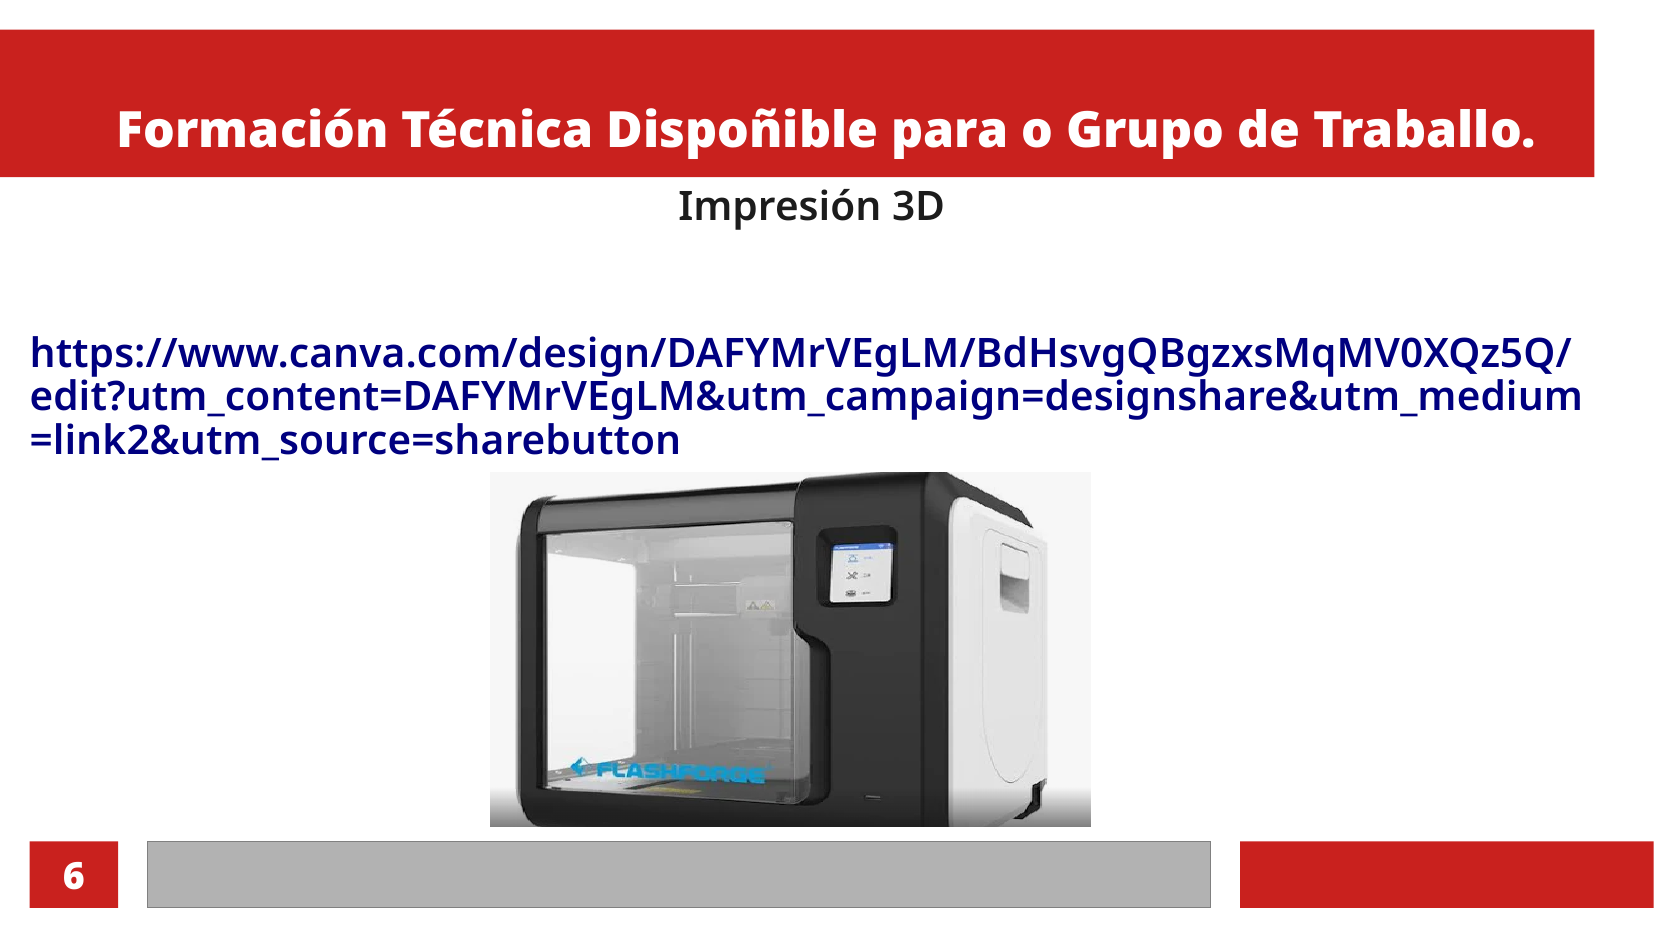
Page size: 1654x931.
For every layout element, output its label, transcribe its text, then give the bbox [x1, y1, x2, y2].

title Formación Técnica Dispoñible para o Grupo de Traballo. [59, 44, 1595, 163]
list Impresión 3D https://www.canva.com/design/DAFYMrVEgLM/BdHsvgQBgzxsMqMV0XQz5Q/edit?utm_content=DAFYMrVEgLM&utm_campaign=designshare&utm_medium=link2&utm_source=sharebutton [29, 177, 1595, 827]
picture [490, 472, 1091, 827]
